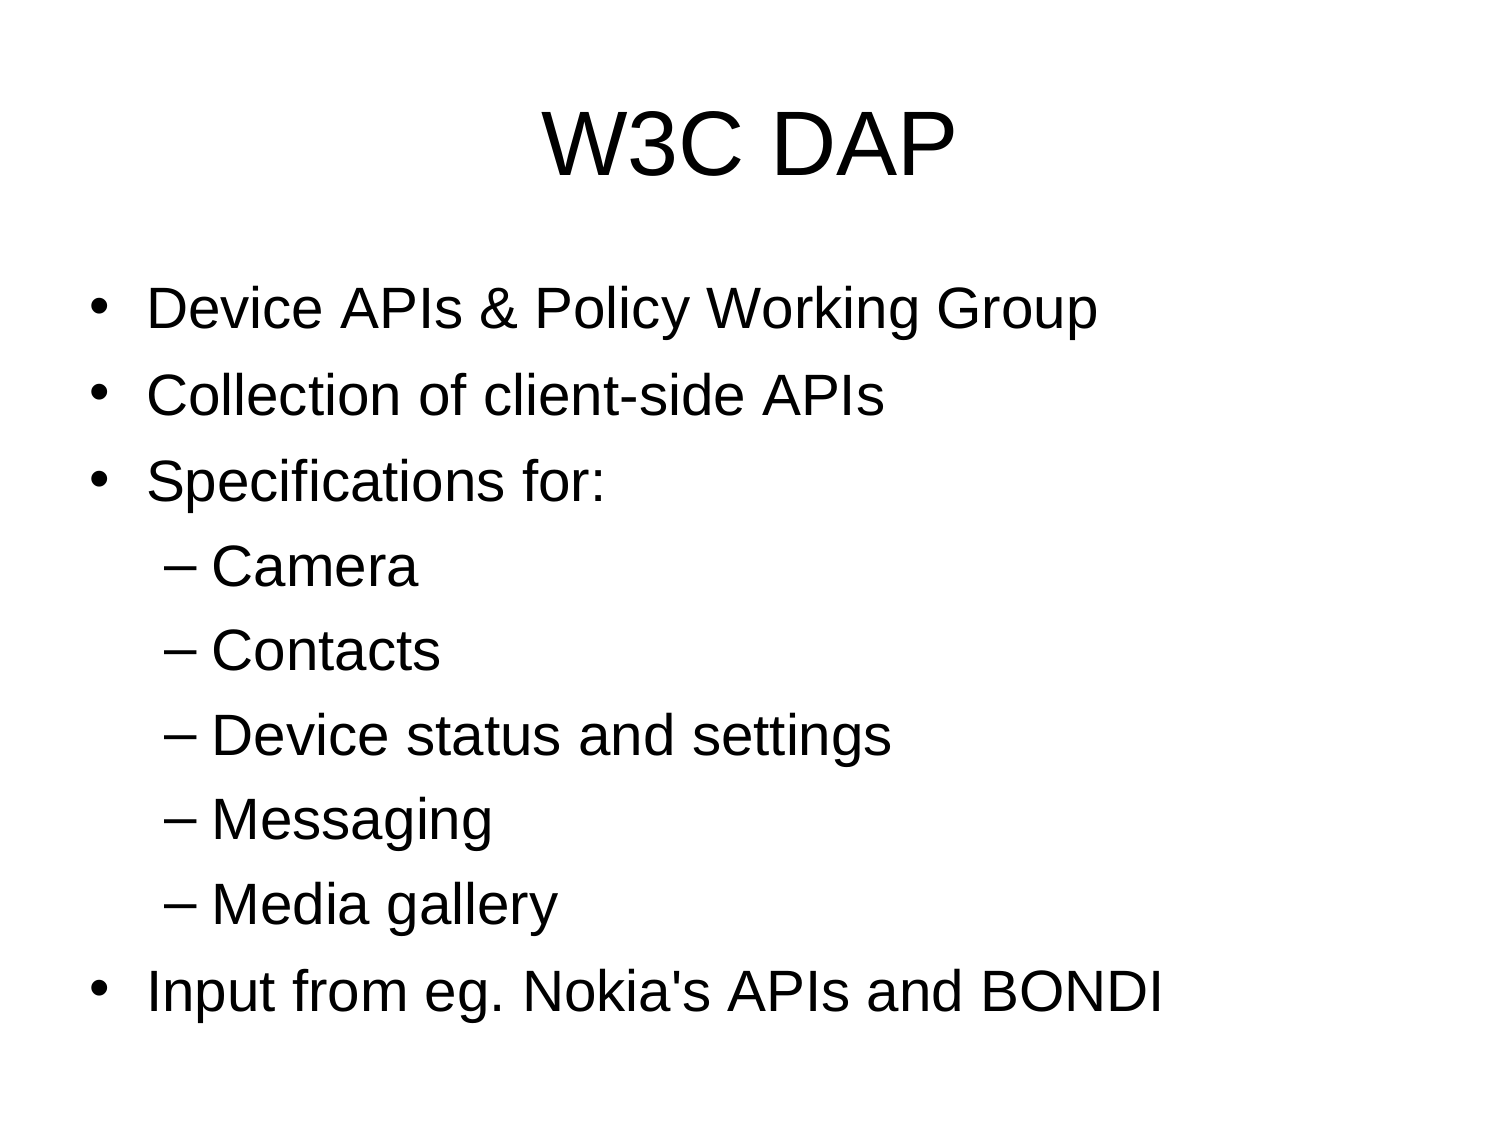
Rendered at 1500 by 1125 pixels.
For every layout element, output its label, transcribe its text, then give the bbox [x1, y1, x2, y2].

list Device APIs & Policy Working Group Collection of client-side APIs Specifications for: Camera Contacts Device status and settings Messaging Media gallery Input from eg. Nokia's APIs and BONDI [75, 262, 1426, 1031]
title W3C DAP [75, 44, 1426, 233]
